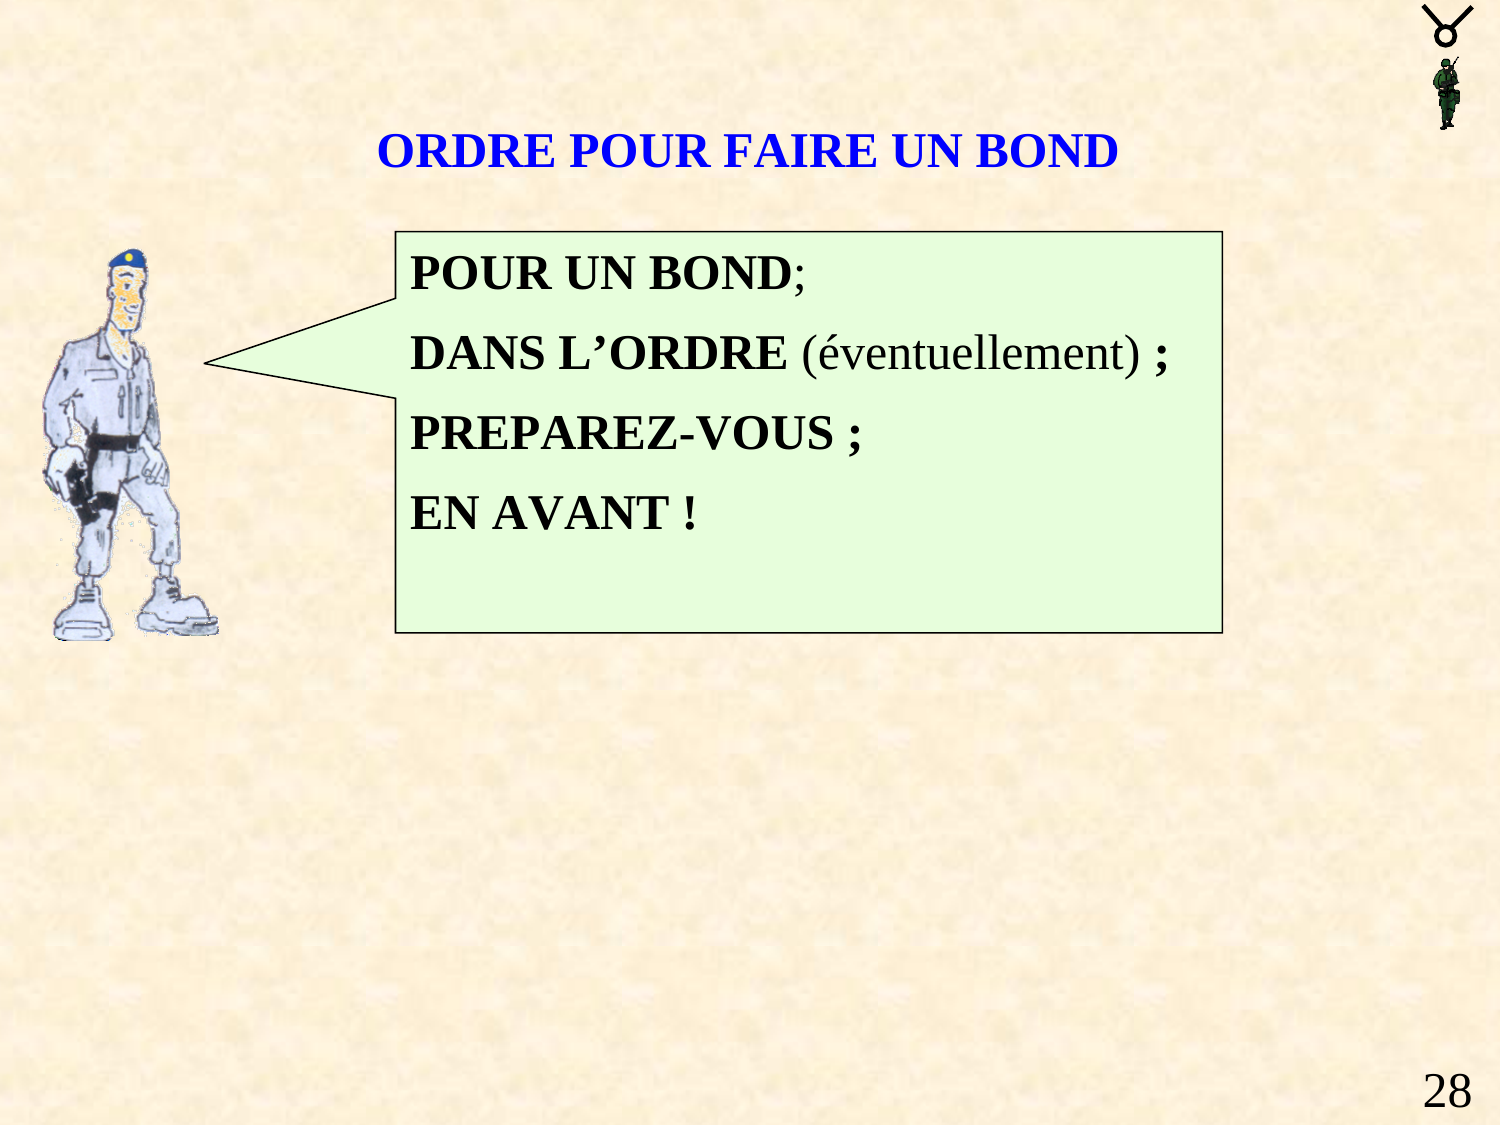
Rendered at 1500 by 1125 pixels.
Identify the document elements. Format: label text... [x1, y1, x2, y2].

picture [0, 0, 1500, 1125]
text_box POUR UN BOND; DANS L’ORDRE (éventuellement) ; PREPAREZ-VOUS ; EN AVANT ! [203, 231, 1223, 633]
text_box ORDRE POUR FAIRE UN BOND [361, 110, 1135, 186]
